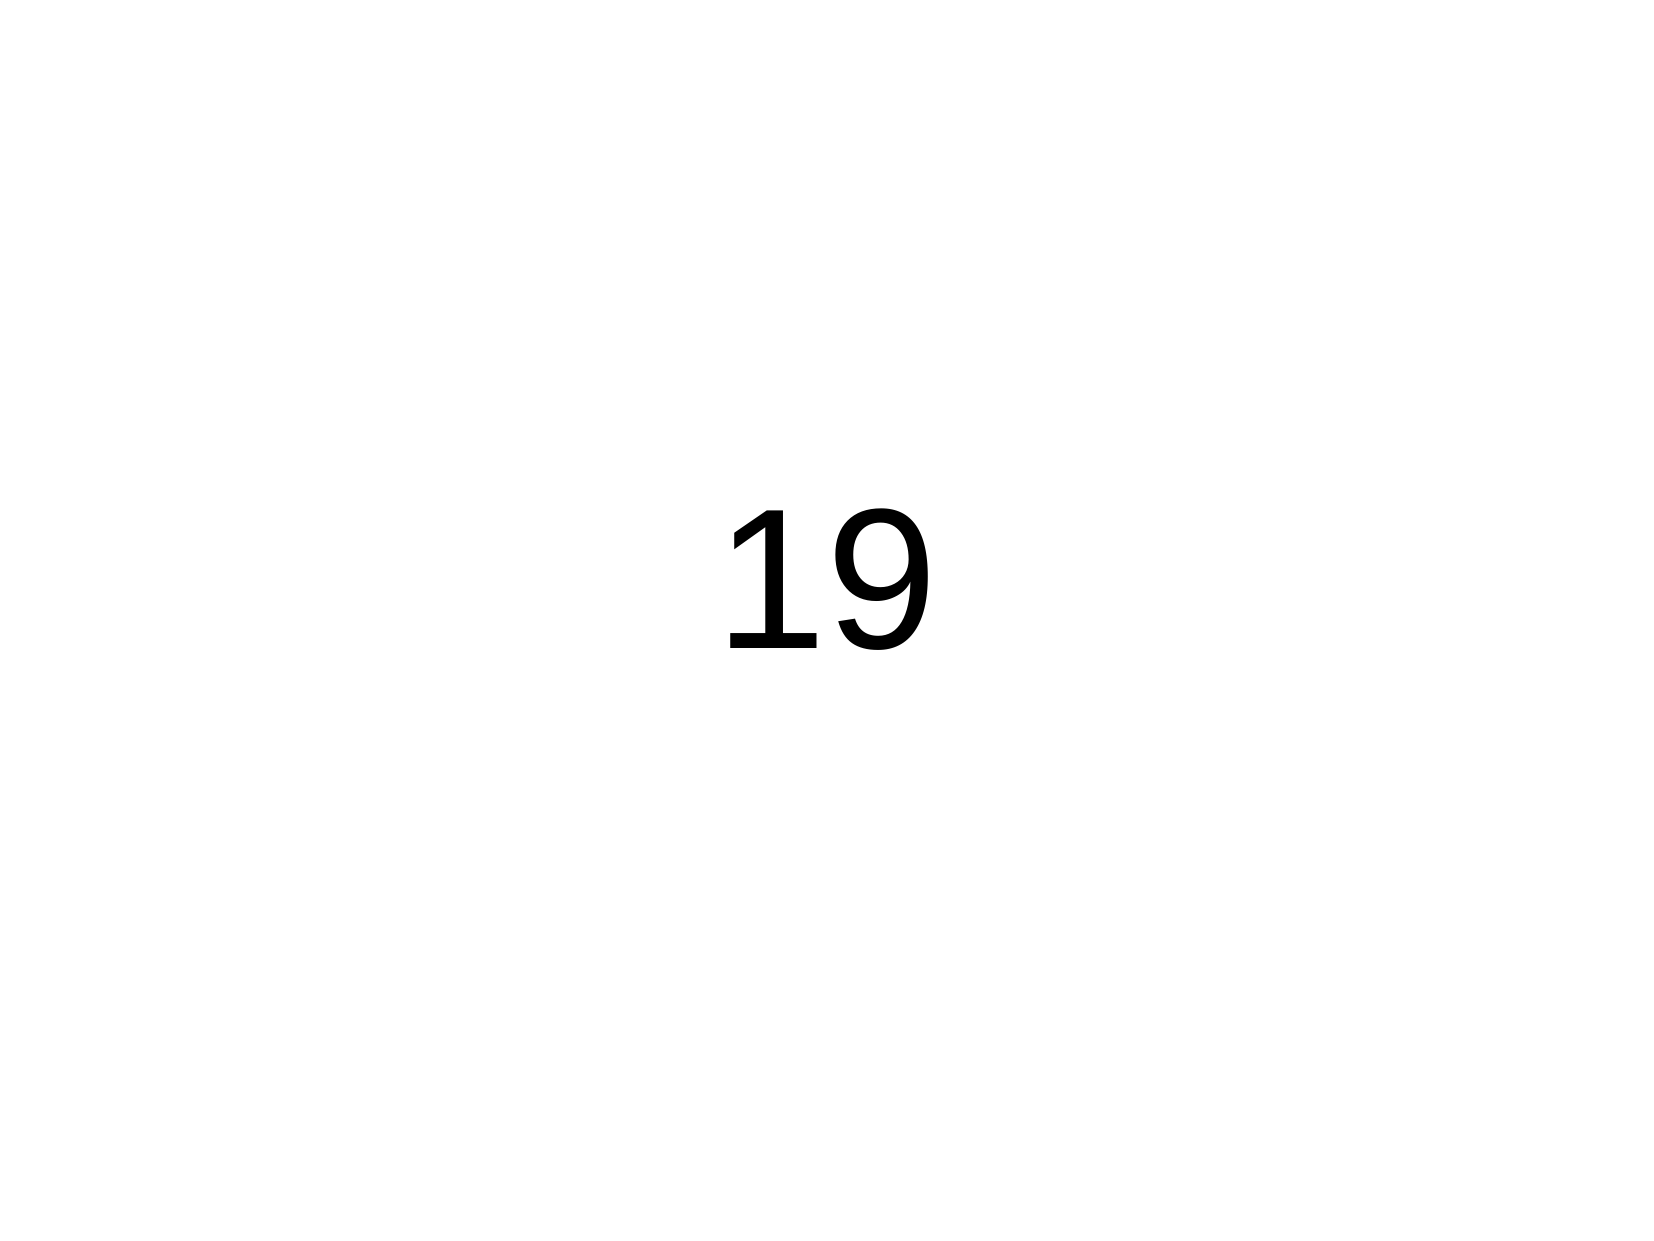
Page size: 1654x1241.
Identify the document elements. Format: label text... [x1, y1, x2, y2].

subtitle 19 [82, 49, 1571, 1109]
